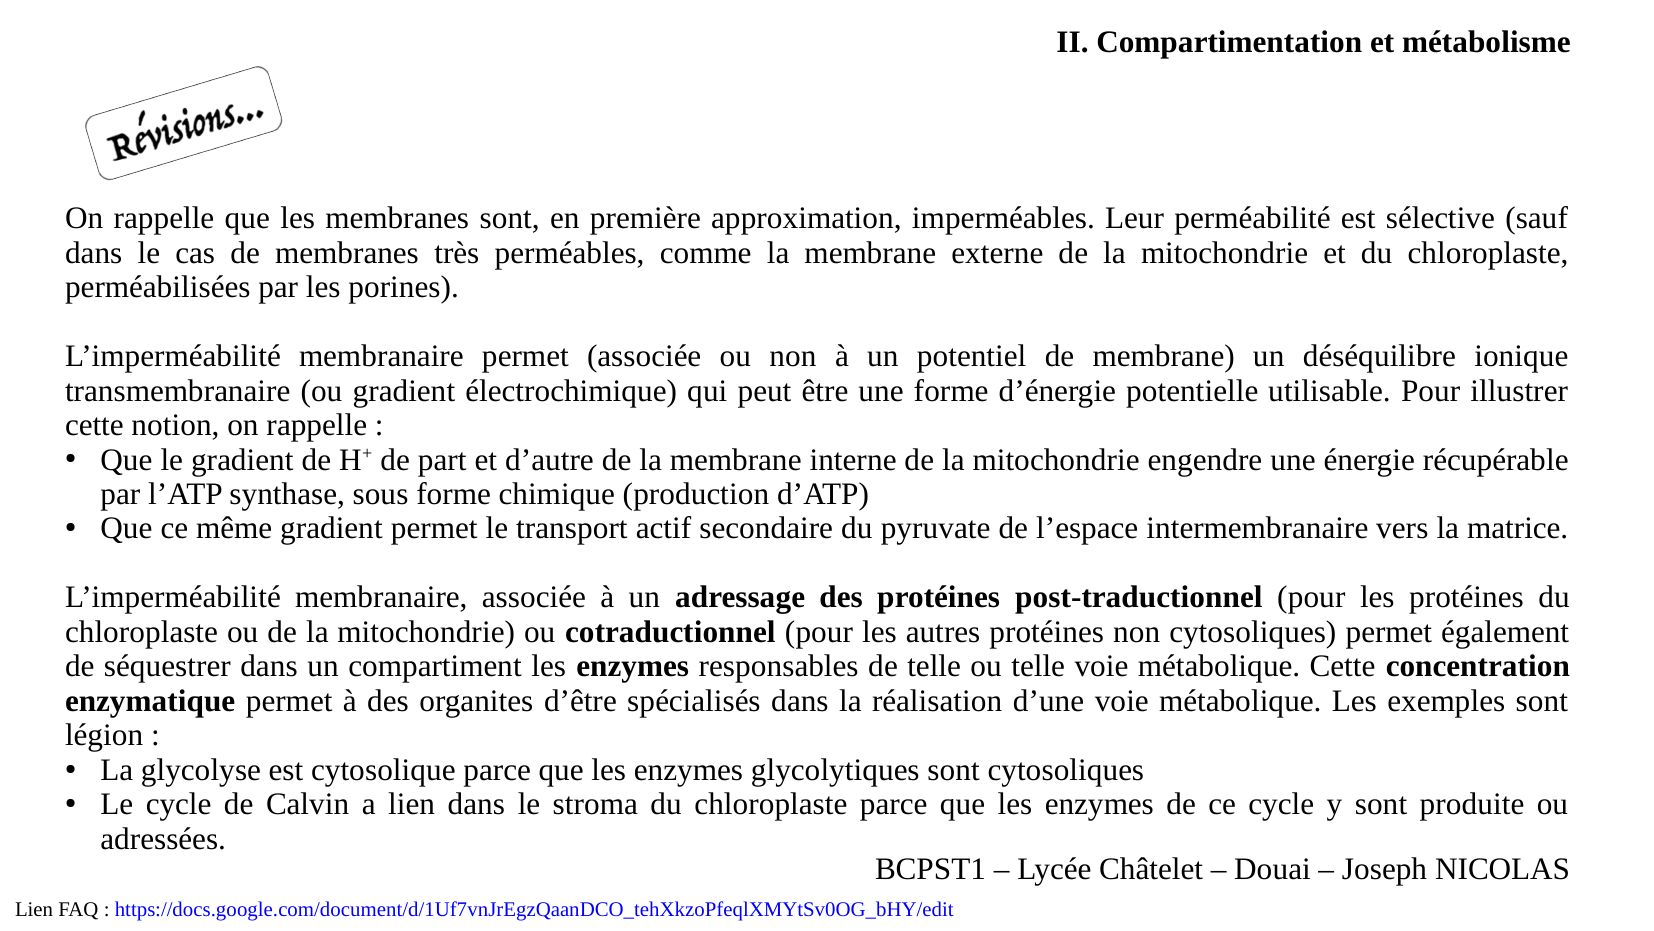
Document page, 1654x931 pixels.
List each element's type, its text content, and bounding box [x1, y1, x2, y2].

picture [82, 63, 285, 183]
text_box On rappelle que les membranes sont, en première approximation, imperméables. Leur perméabilité est sélective (sauf dans le cas de membranes très perméables, comme la membrane externe de la mitochondrie et du chloroplaste, perméabilisées par les porines). L’imperméabilité membranaire permet (associée ou non à un potentiel de membrane) un déséquilibre ionique transmembranaire (ou gradient électrochimique) qui peut être une forme d’énergie potentielle utilisable. Pour illustrer cette notion, on rappelle : Que le gradient de H+ de part et d’autre de la membrane interne de la mitochondrie engendre une énergie récupérable par l’ATP synthase, sous forme chimique (production d’ATP) Que ce même gradient permet le transport actif secondaire du pyruvate de l’espace intermembranaire vers la matrice. L’imperméabilité membranaire, associée à un adressage des protéines post-traductionnel (pour les protéines du chloroplaste ou de la mitochondrie) ou cotraductionnel (pour les autres protéines non cytosoliques) permet également de séquestrer dans un compartiment les enzymes responsables de telle ou telle voie métabolique. Cette concentration enzymatique permet à des organites d’être spécialisés dans la réalisation d’une voie métabolique. Les exemples sont légion : La glycolyse est cytosolique parce que les enzymes glycolytiques sont cytosoliques Le cycle de Calvin a lien dans le stroma du chloroplaste parce que les enzymes de ce cycle y sont produite ou adressées. [64, 200, 1571, 857]
text_box II. Compartimentation et métabolisme [201, 5, 1572, 78]
text_box Lien FAQ : https://docs.google.com/document/d/1Uf7vnJrEgzQaanDCO_tehXkzoPfeqlXMYtSv0OG_bHY/edit [0, 897, 993, 931]
text_box BCPST1 – Lycée Châtelet – Douai – Joseph NICOLAS [637, 857, 1571, 905]
